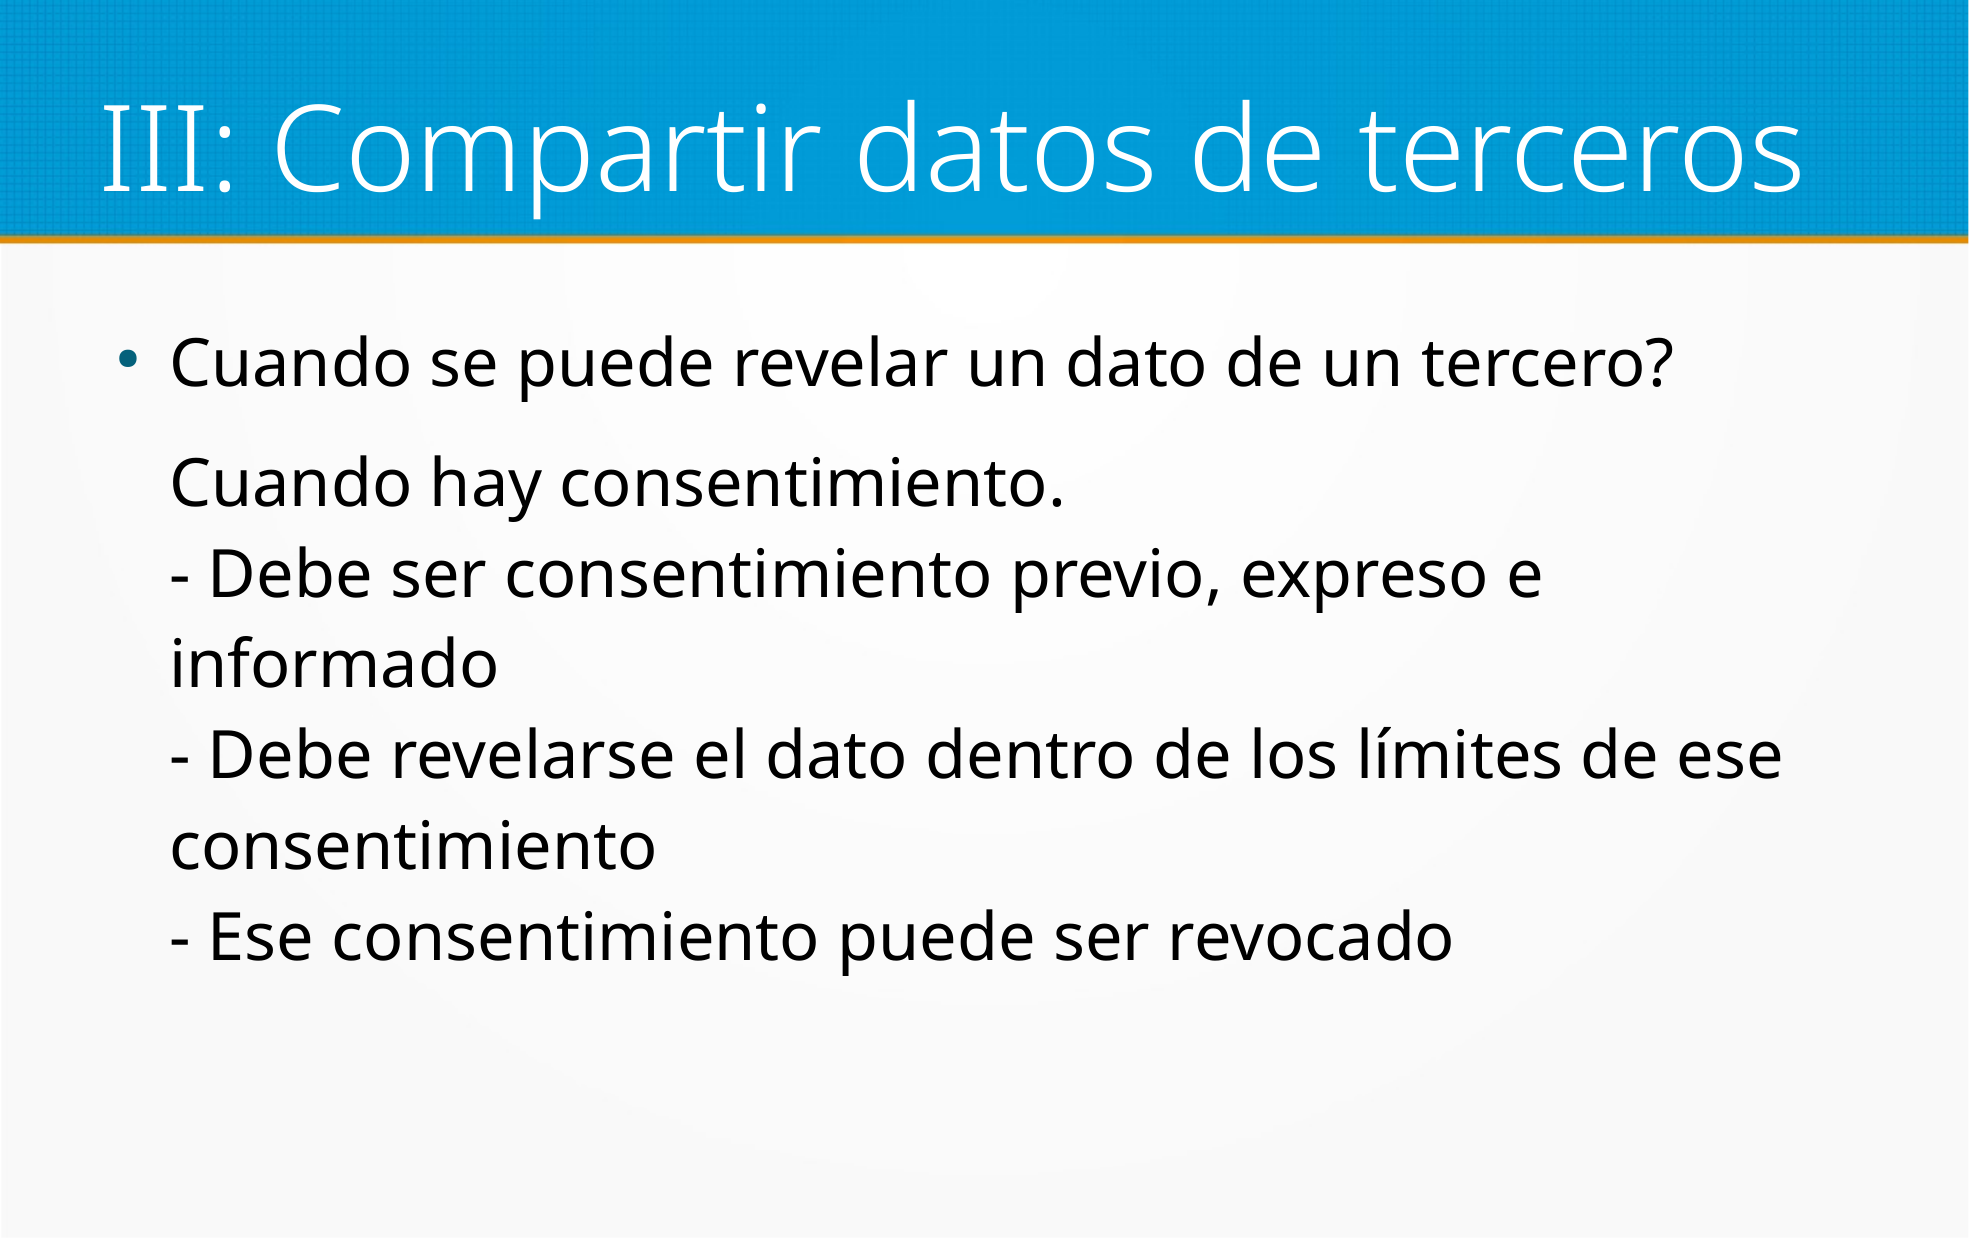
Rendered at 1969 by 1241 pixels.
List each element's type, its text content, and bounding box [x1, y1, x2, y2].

list Cuando se puede revelar un dato de un tercero? Cuando hay consentimiento. - Debe ser consentimiento previo, expreso e informado - Debe revelarse el dato dentro de los límites de ese consentimiento - Ese consentimiento puede ser revocado [98, 315, 1861, 1081]
picture [0, 233, 1969, 1241]
title III: Compartir datos de terceros [98, 19, 1870, 227]
